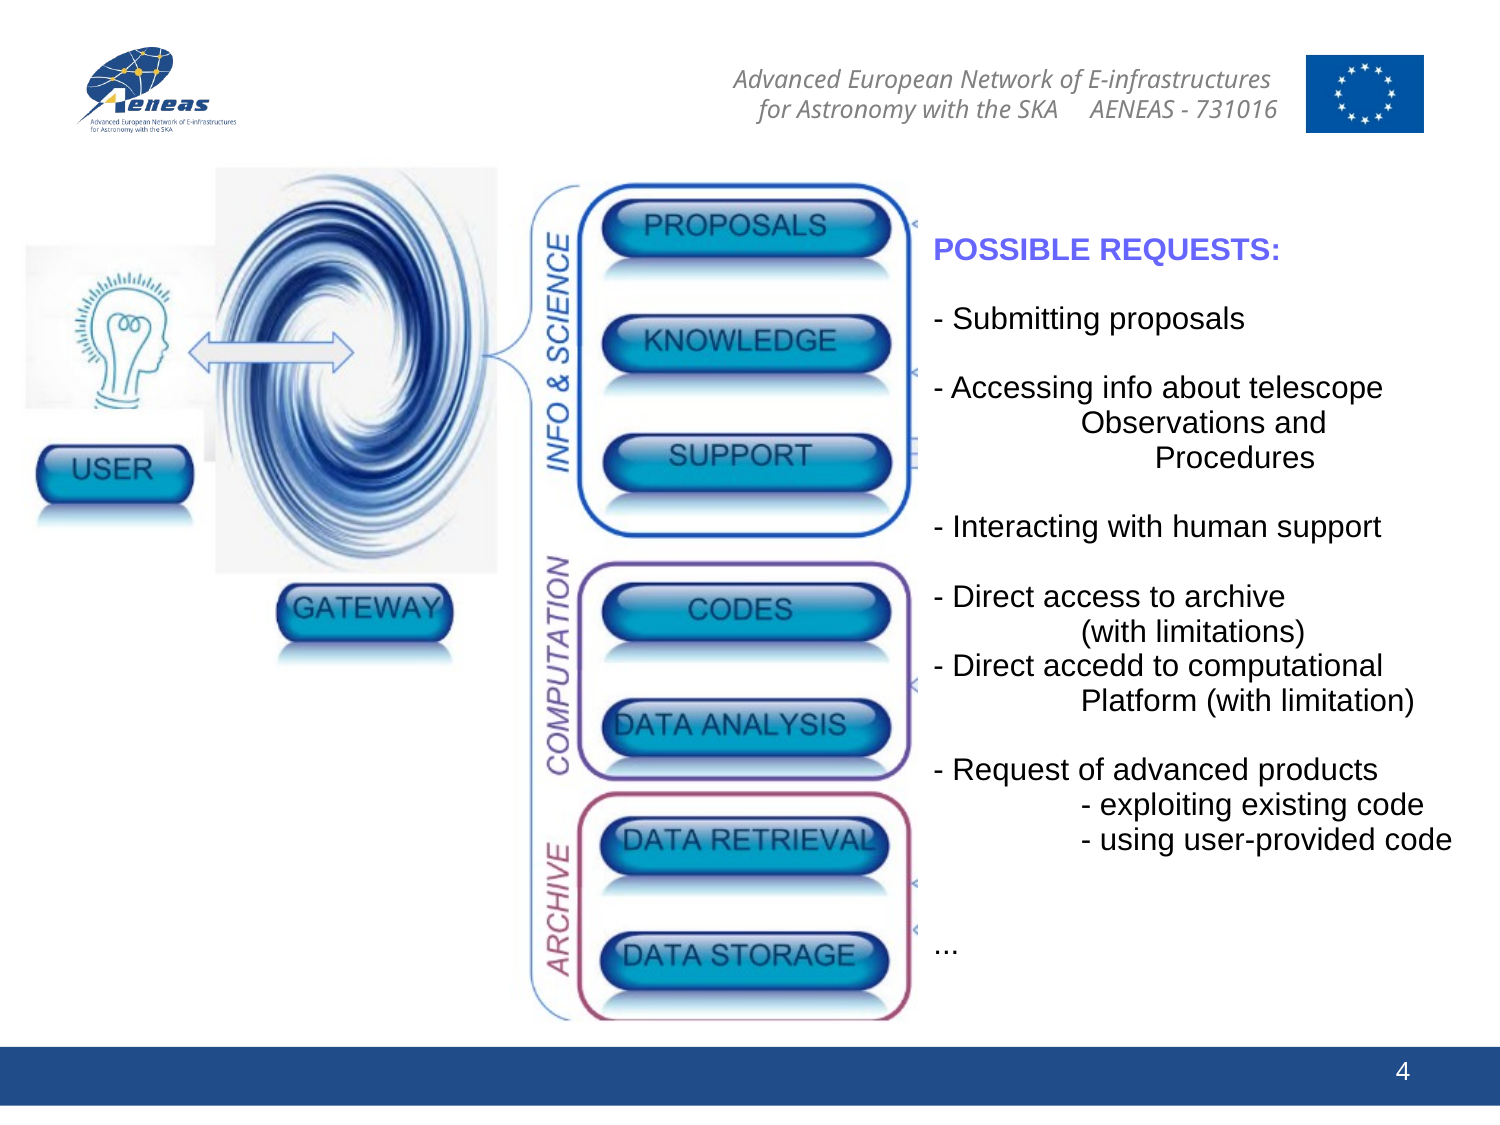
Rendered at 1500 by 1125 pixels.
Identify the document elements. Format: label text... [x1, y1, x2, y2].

picture [1307, 56, 1424, 133]
picture [76, 47, 236, 133]
picture [20, 158, 918, 1028]
text_box POSSIBLE REQUESTS: - Submitting proposals - Accessing info about telescope Observations and Procedures - Interacting with human support - Direct access to archive (with limitations) - Direct accedd to computational Platform (with limitation) - Request of advanced products - exploiting existing code - using user-provided code ... [918, 224, 1468, 969]
